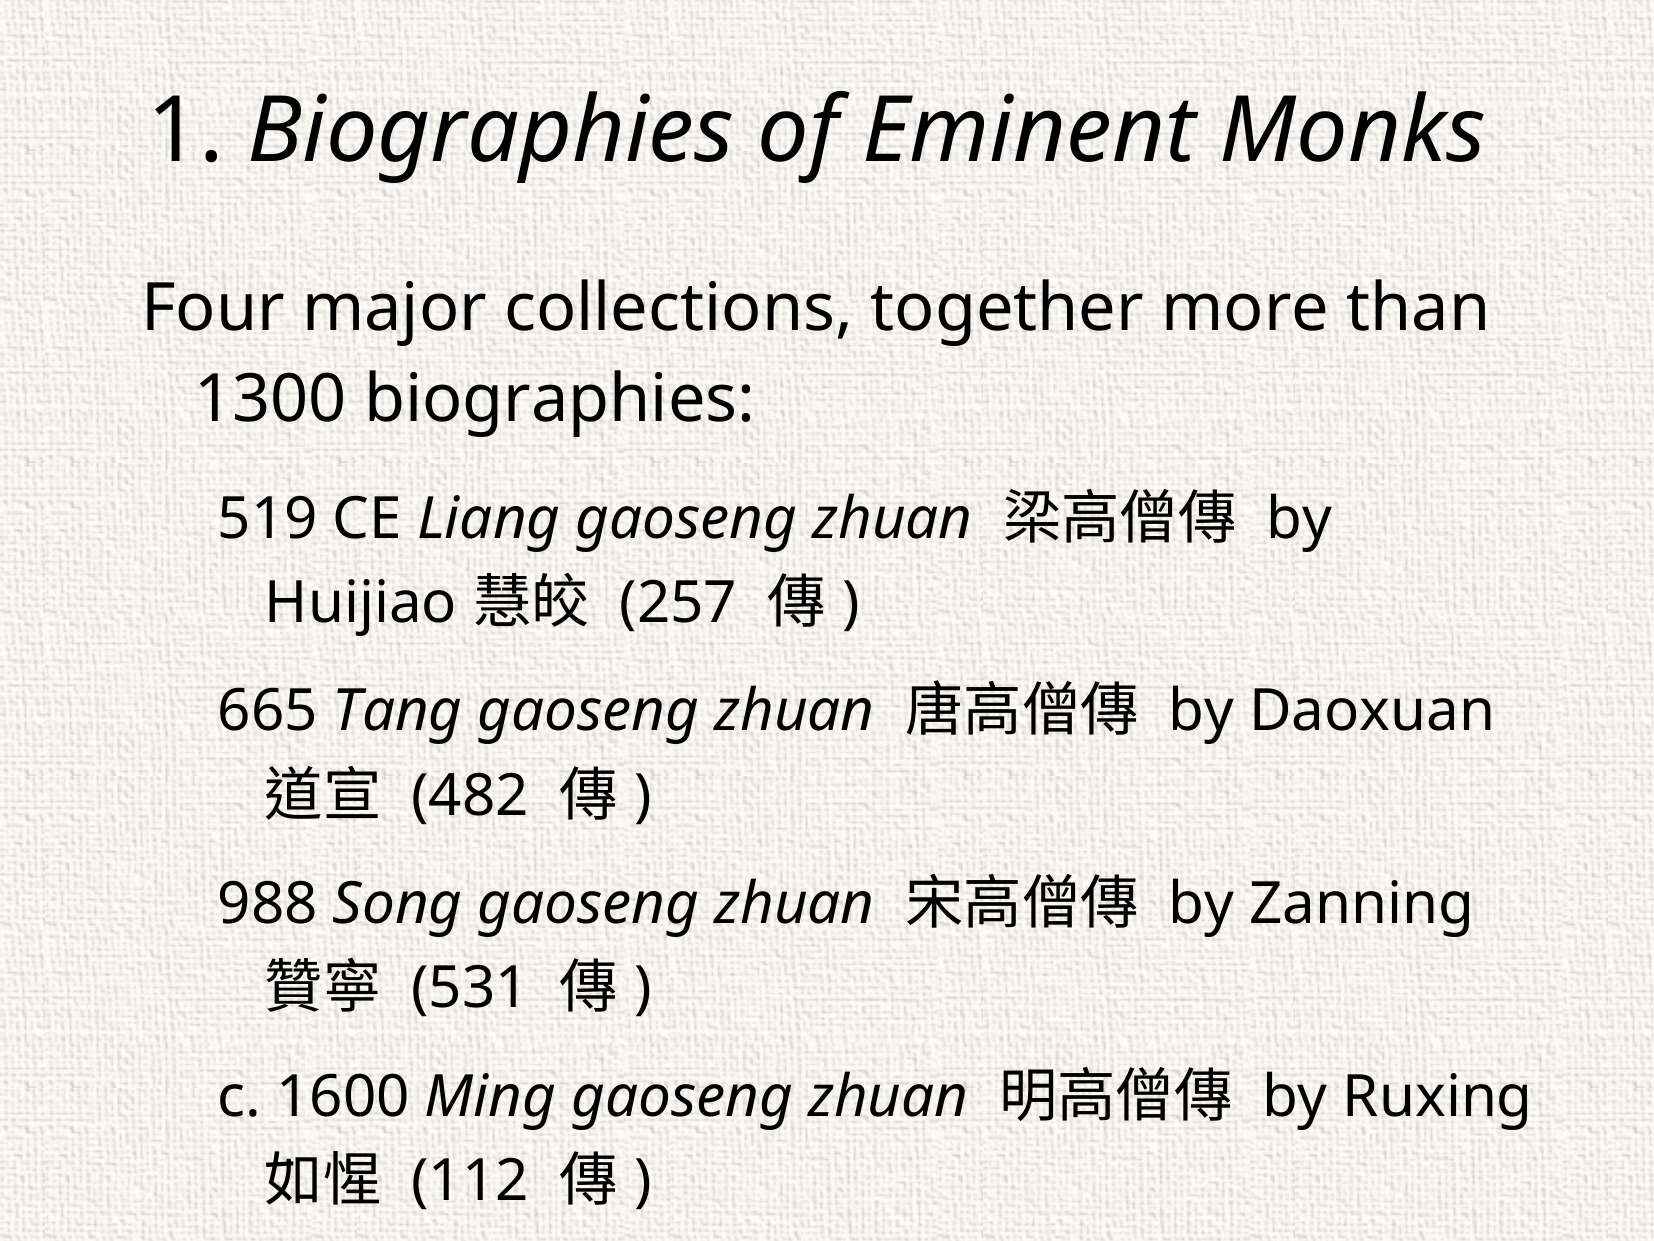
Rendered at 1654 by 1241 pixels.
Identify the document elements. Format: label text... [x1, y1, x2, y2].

title 1. Biographies of Eminent Monks [123, 29, 1536, 222]
picture [0, 0, 1654, 1241]
list Four major collections, together more than 1300 biographies: 519 CE Liang gaoseng zhuan 梁高僧傳 by Huijiao慧皎 (257 傳) 665 Tang gaoseng zhuan 唐高僧傳 by Daoxuan 道宣 (482 傳) 988 Song gaoseng zhuan 宋高僧傳 by Zanning 贊寧 (531 傳) c. 1600 Ming gaoseng zhuan 明高僧傳 by Ruxing 如惺 (112 傳) [123, 259, 1536, 1163]
